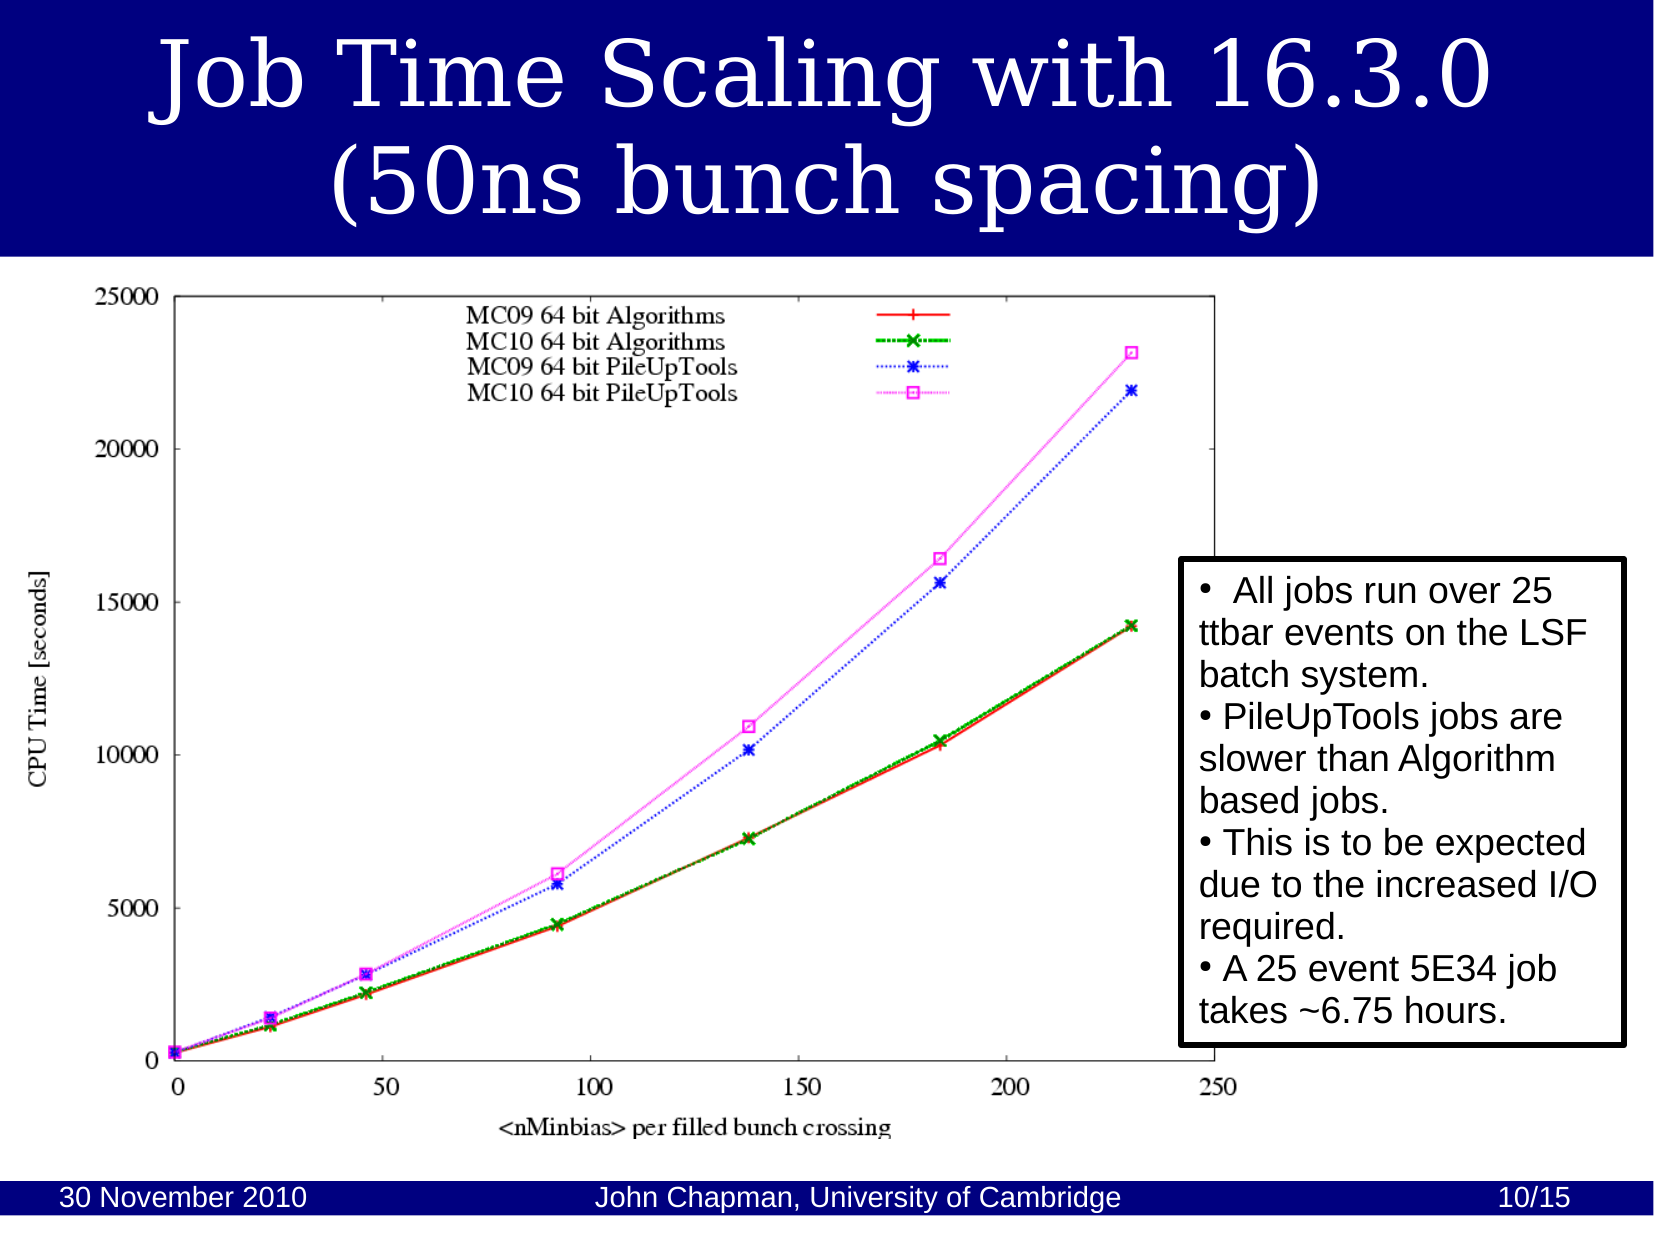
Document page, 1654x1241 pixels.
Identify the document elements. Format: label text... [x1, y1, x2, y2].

text_box All jobs run over 25 ttbar events on the LSF batch system. PileUpTools jobs are slower than Algorithm based jobs. This is to be expected due to the increased I/O required. A 25 event 5E34 job takes ~6.75 hours. [1181, 558, 1625, 1046]
title Job Time Scaling with 16.3.0 (50ns bunch spacing) [0, 0, 1654, 257]
picture [11, 265, 1259, 1139]
